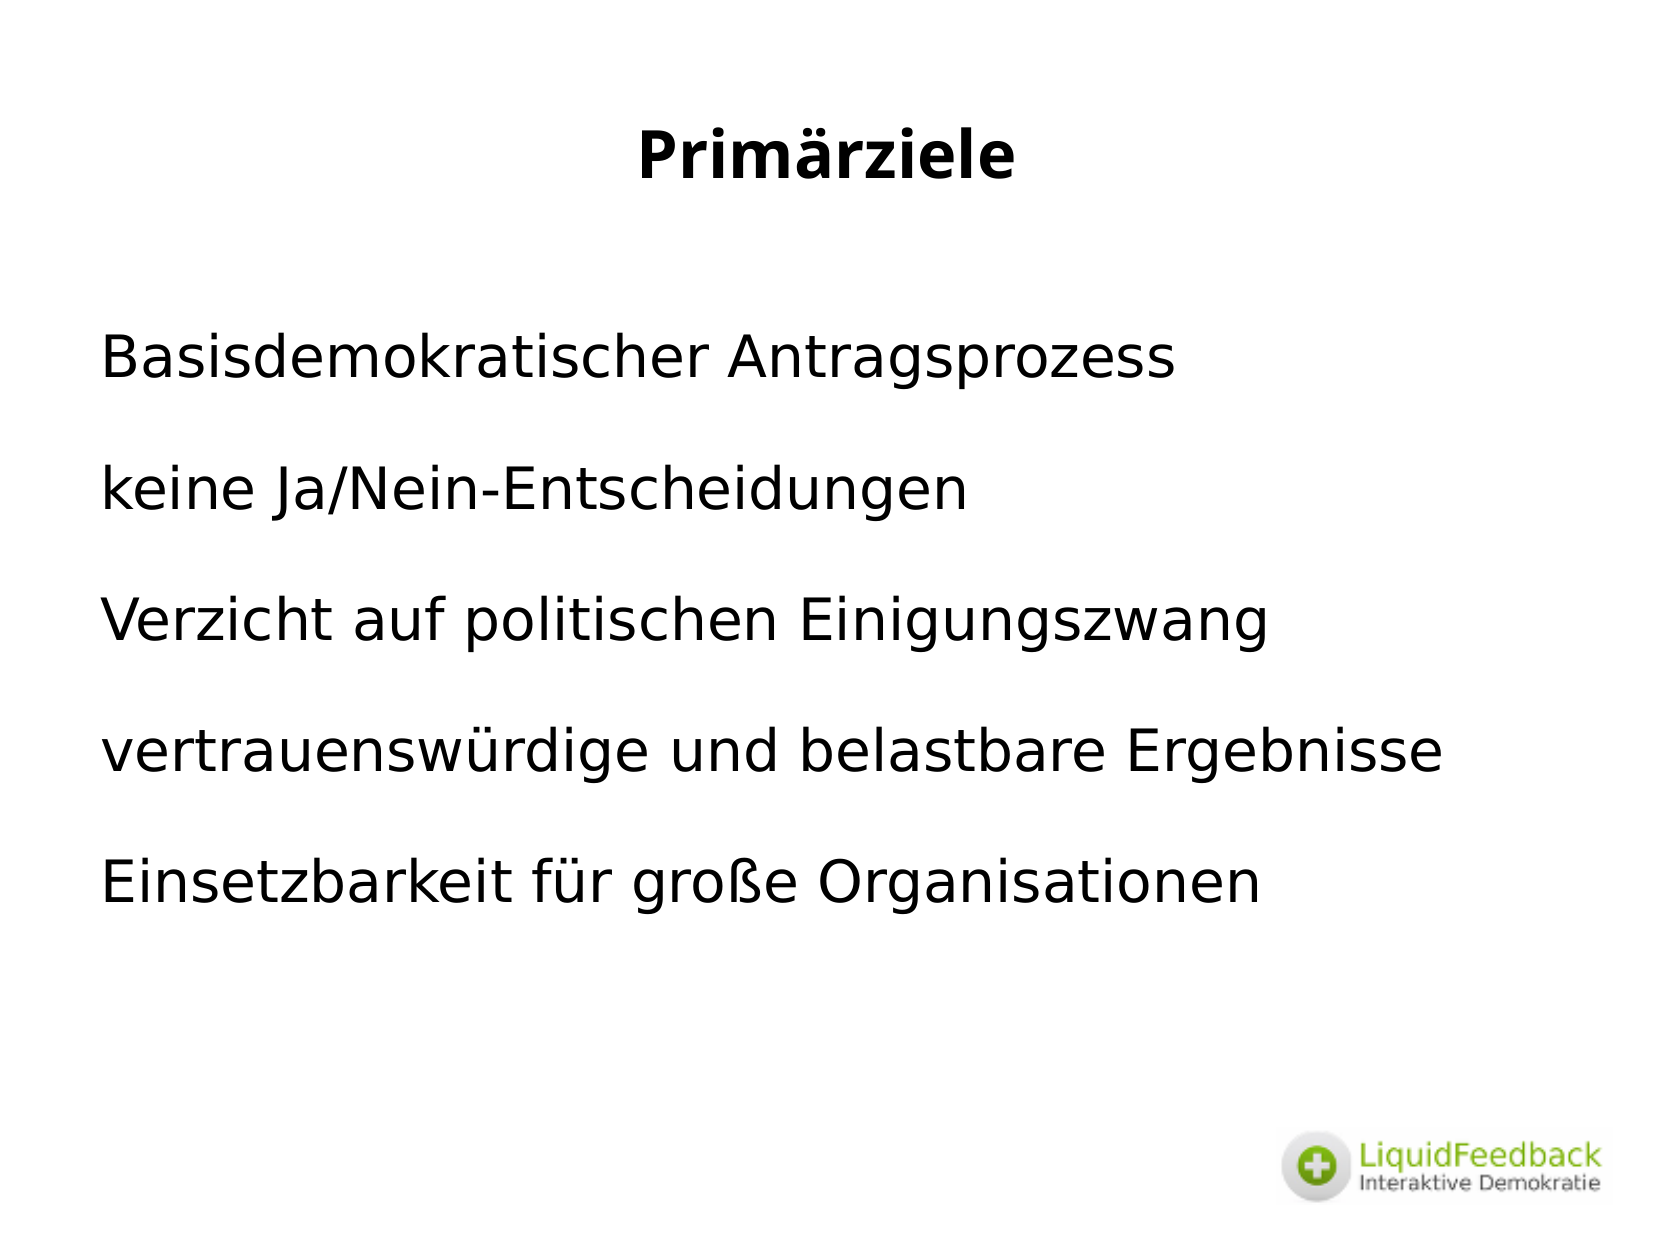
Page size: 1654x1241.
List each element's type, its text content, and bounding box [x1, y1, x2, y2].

picture [1276, 1127, 1613, 1205]
title Primärziele [82, 49, 1571, 257]
list Basisdemokratischer Antragsprozess keine Ja/Nein-Entscheidungen Verzicht auf politischen Einigungszwang vertrauenswürdige und belastbare Ergebnisse Einsetzbarkeit für große Organisationen [82, 290, 1571, 1109]
